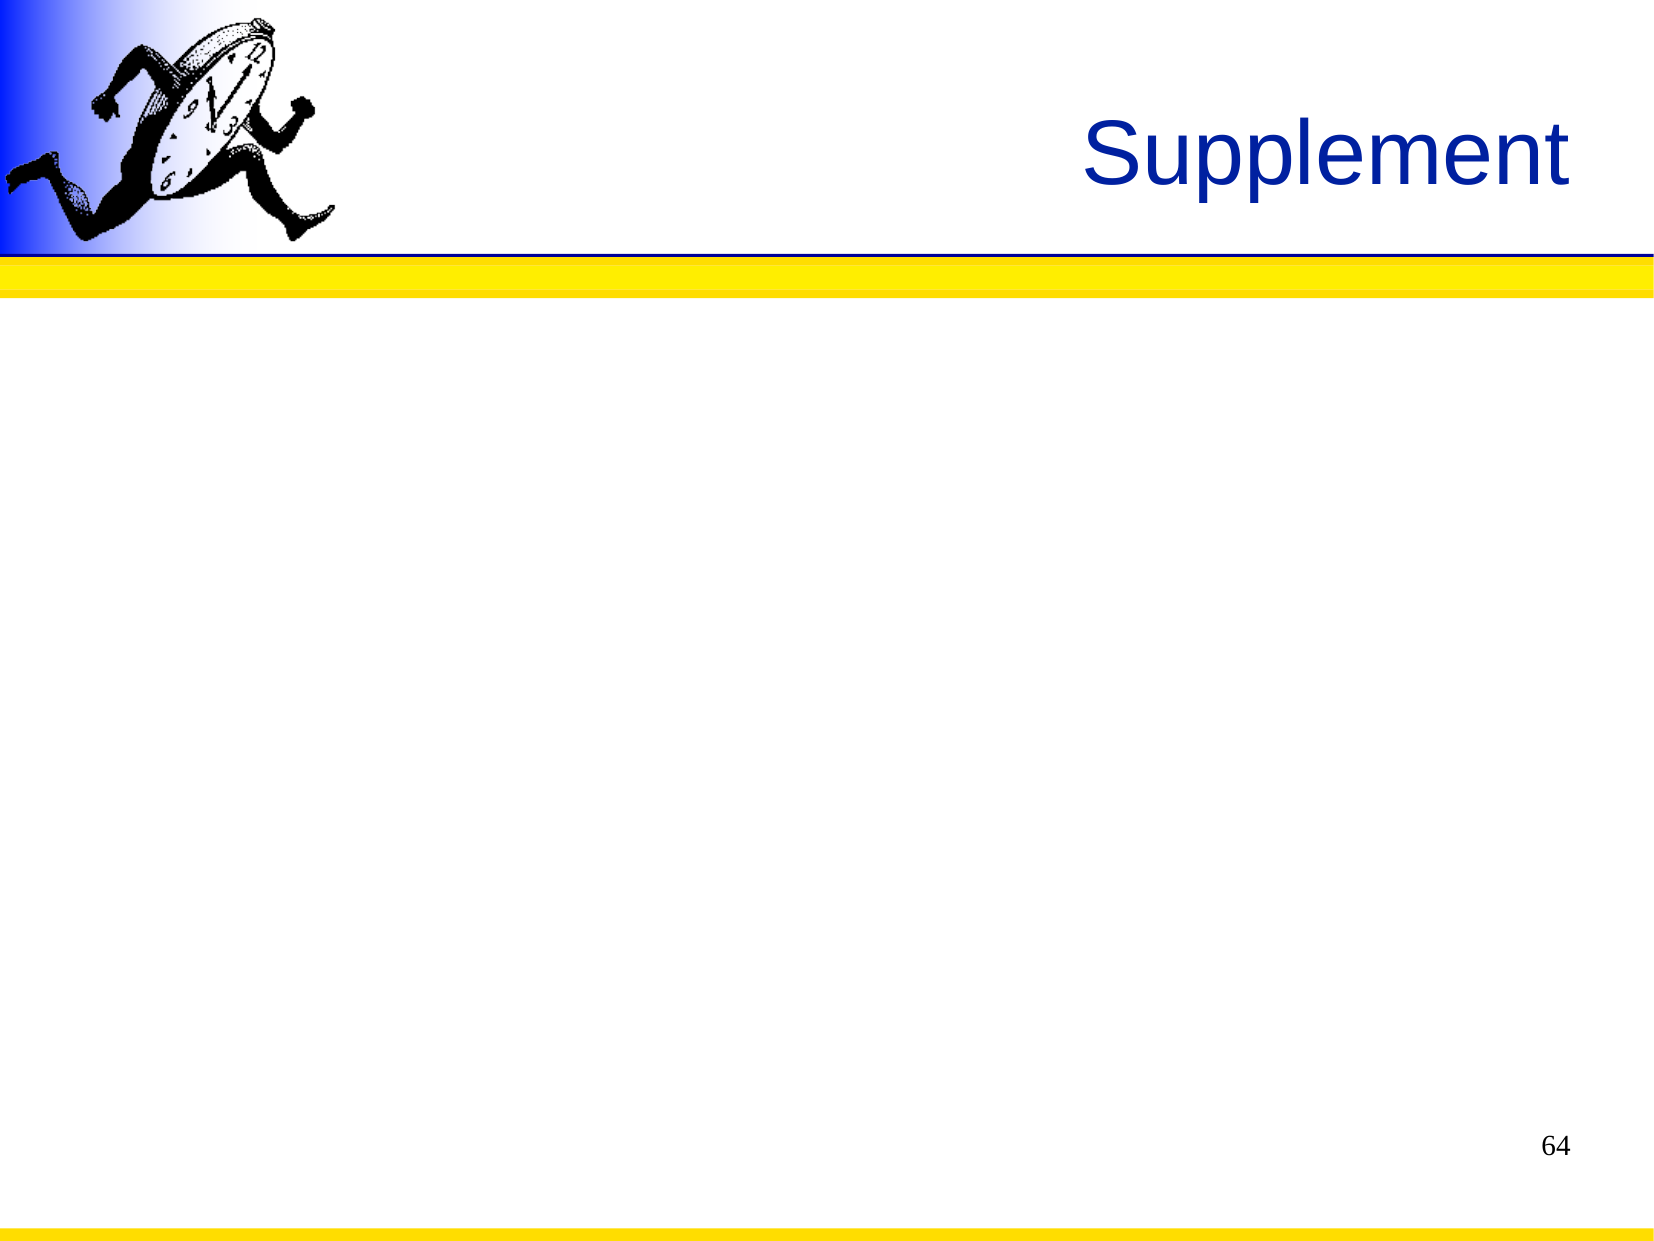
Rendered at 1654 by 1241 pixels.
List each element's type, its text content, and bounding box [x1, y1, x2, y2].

picture [4, 9, 343, 253]
title Supplement [372, 56, 1571, 250]
